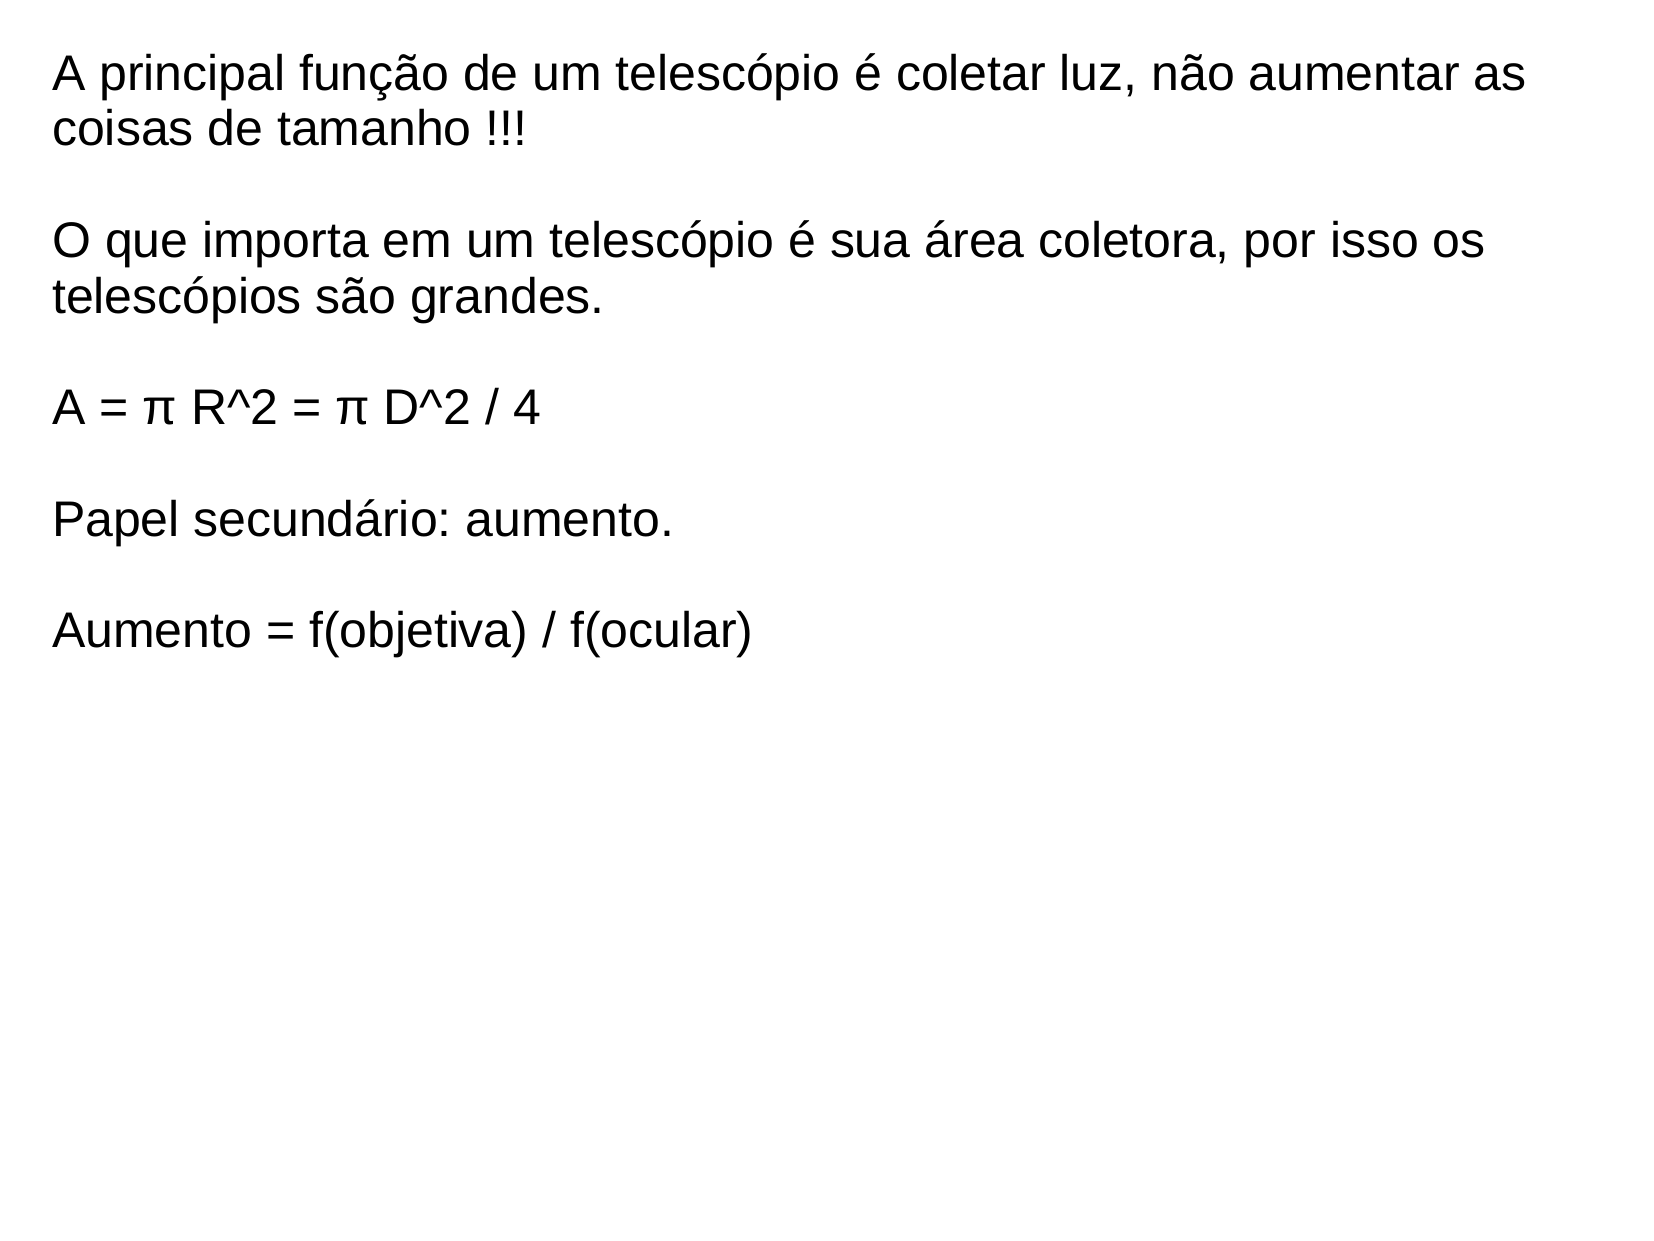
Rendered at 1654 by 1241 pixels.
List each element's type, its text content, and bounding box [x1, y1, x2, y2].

text_box A principal função de um telescópio é coletar luz, não aumentar as coisas de tamanho !!! O que importa em um telescópio é sua área coletora, por isso os telescópios são grandes. A = π R^2 = π D^2 / 4 Papel secundário: aumento. Aumento = f(objetiva) / f(ocular) [37, 37, 1576, 945]
